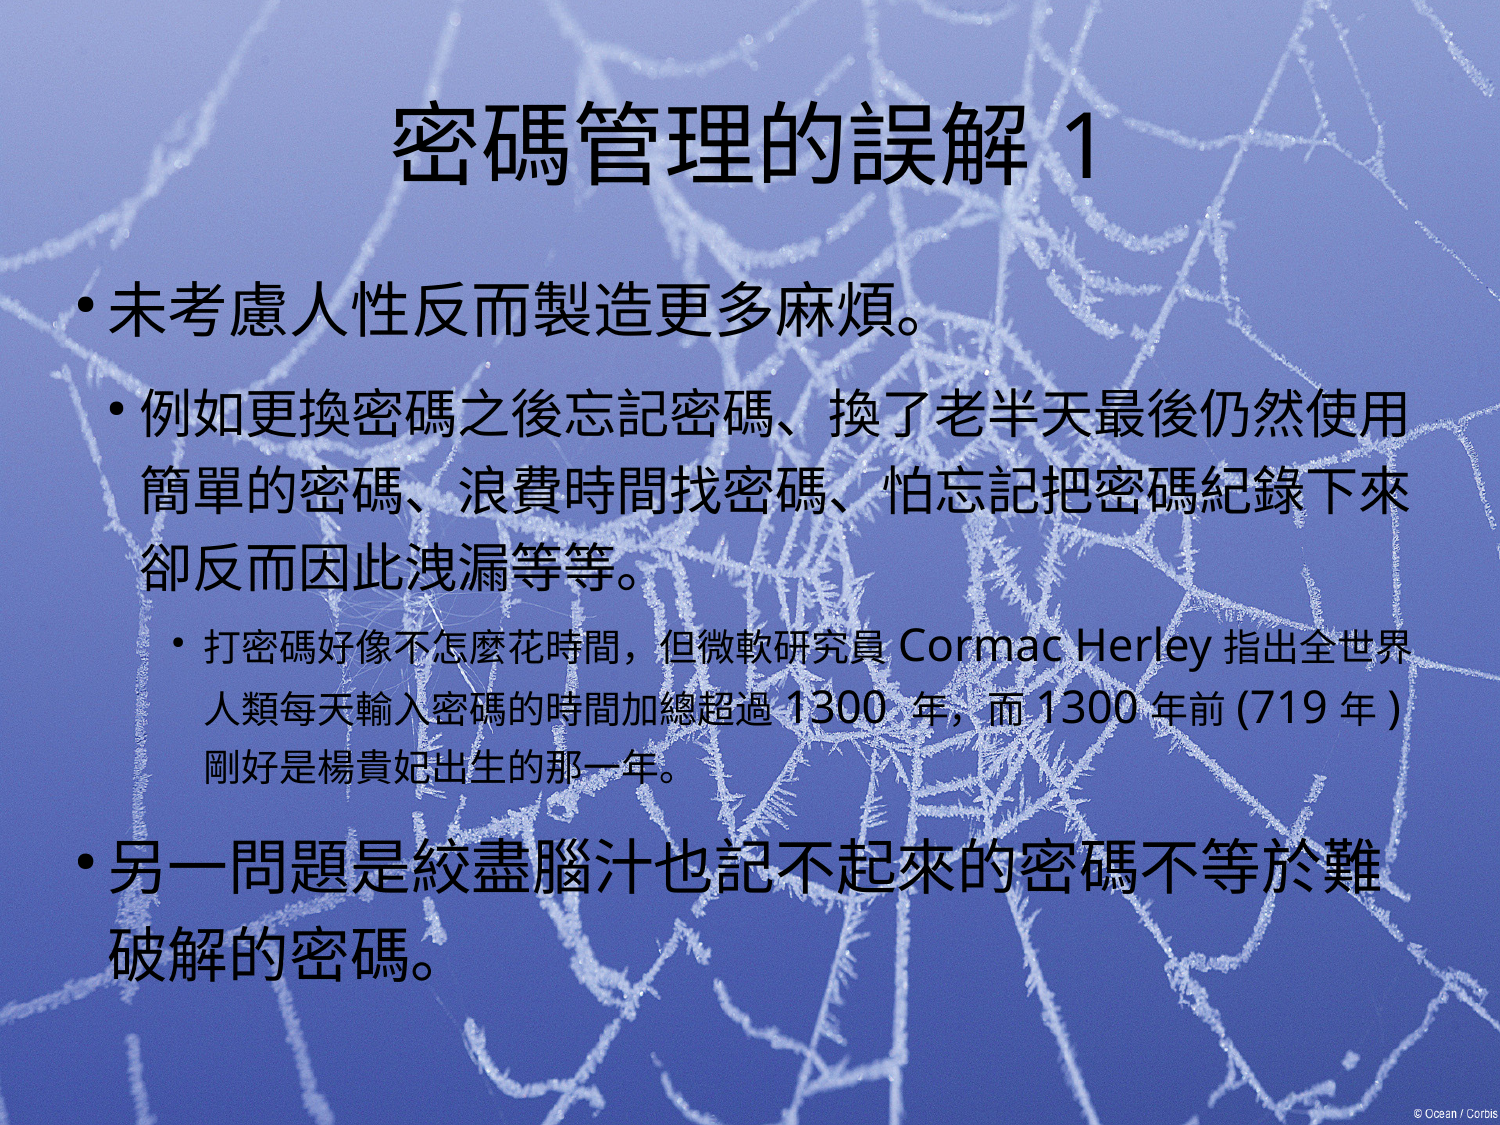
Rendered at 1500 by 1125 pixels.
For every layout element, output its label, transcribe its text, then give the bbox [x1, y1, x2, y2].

list 未考慮人性反而製造更多麻煩。 例如更換密碼之後忘記密碼、換了老半天最後仍然使用簡單的密碼、浪費時間找密碼、怕忘記把密碼紀錄下來卻反而因此洩漏等等。 打密碼好像不怎麼花時間，但微軟研究員Cormac Herley指出全世界人類每天輸入密碼的時間加總超過1300 年，而1300年前(719年)剛好是楊貴妃出生的那一年。 另一問題是絞盡腦汁也記不起來的密碼不等於難破解的密碼。 [75, 262, 1425, 1005]
title 密碼管理的誤解1 [75, 45, 1425, 233]
picture [0, 0, 1500, 1125]
